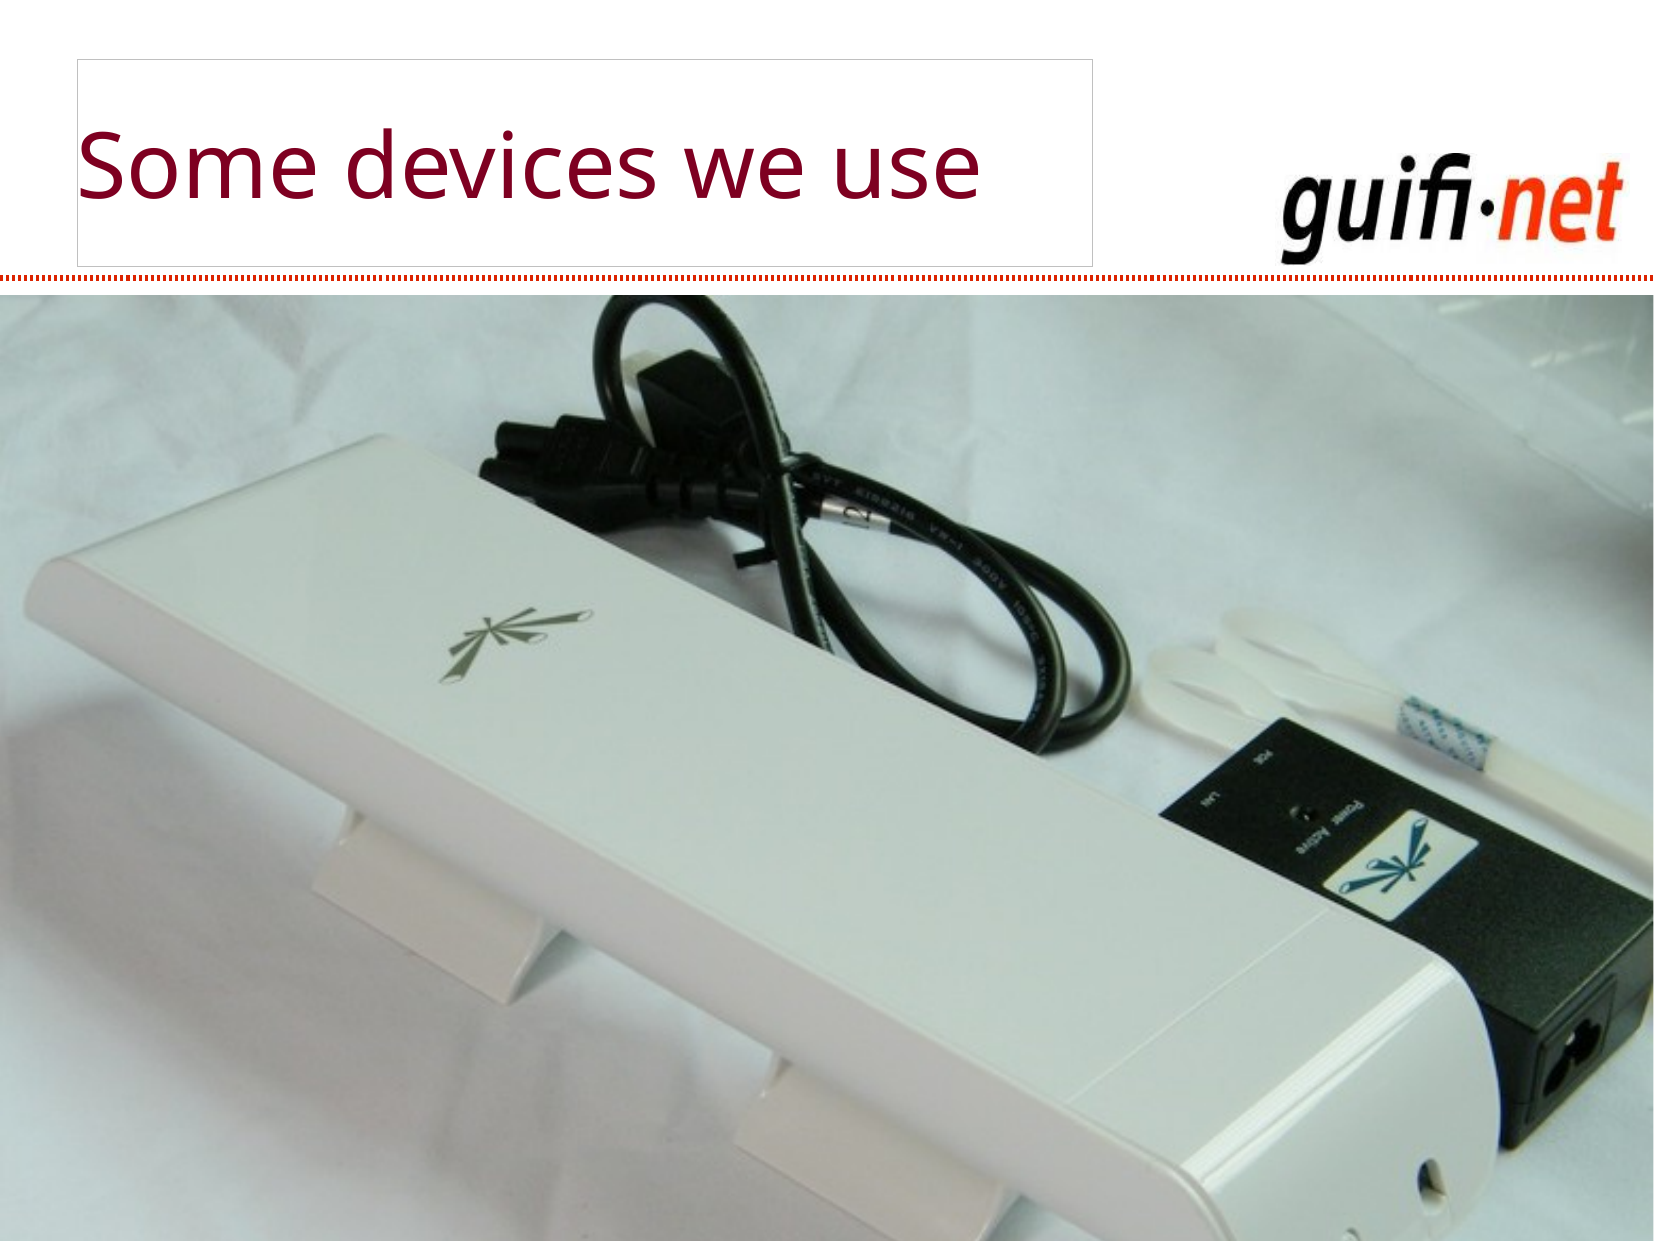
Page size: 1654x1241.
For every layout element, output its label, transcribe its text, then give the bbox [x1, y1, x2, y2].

picture [0, 295, 1654, 1241]
picture [1275, 153, 1630, 266]
title Some devices we use [76, 59, 1093, 267]
